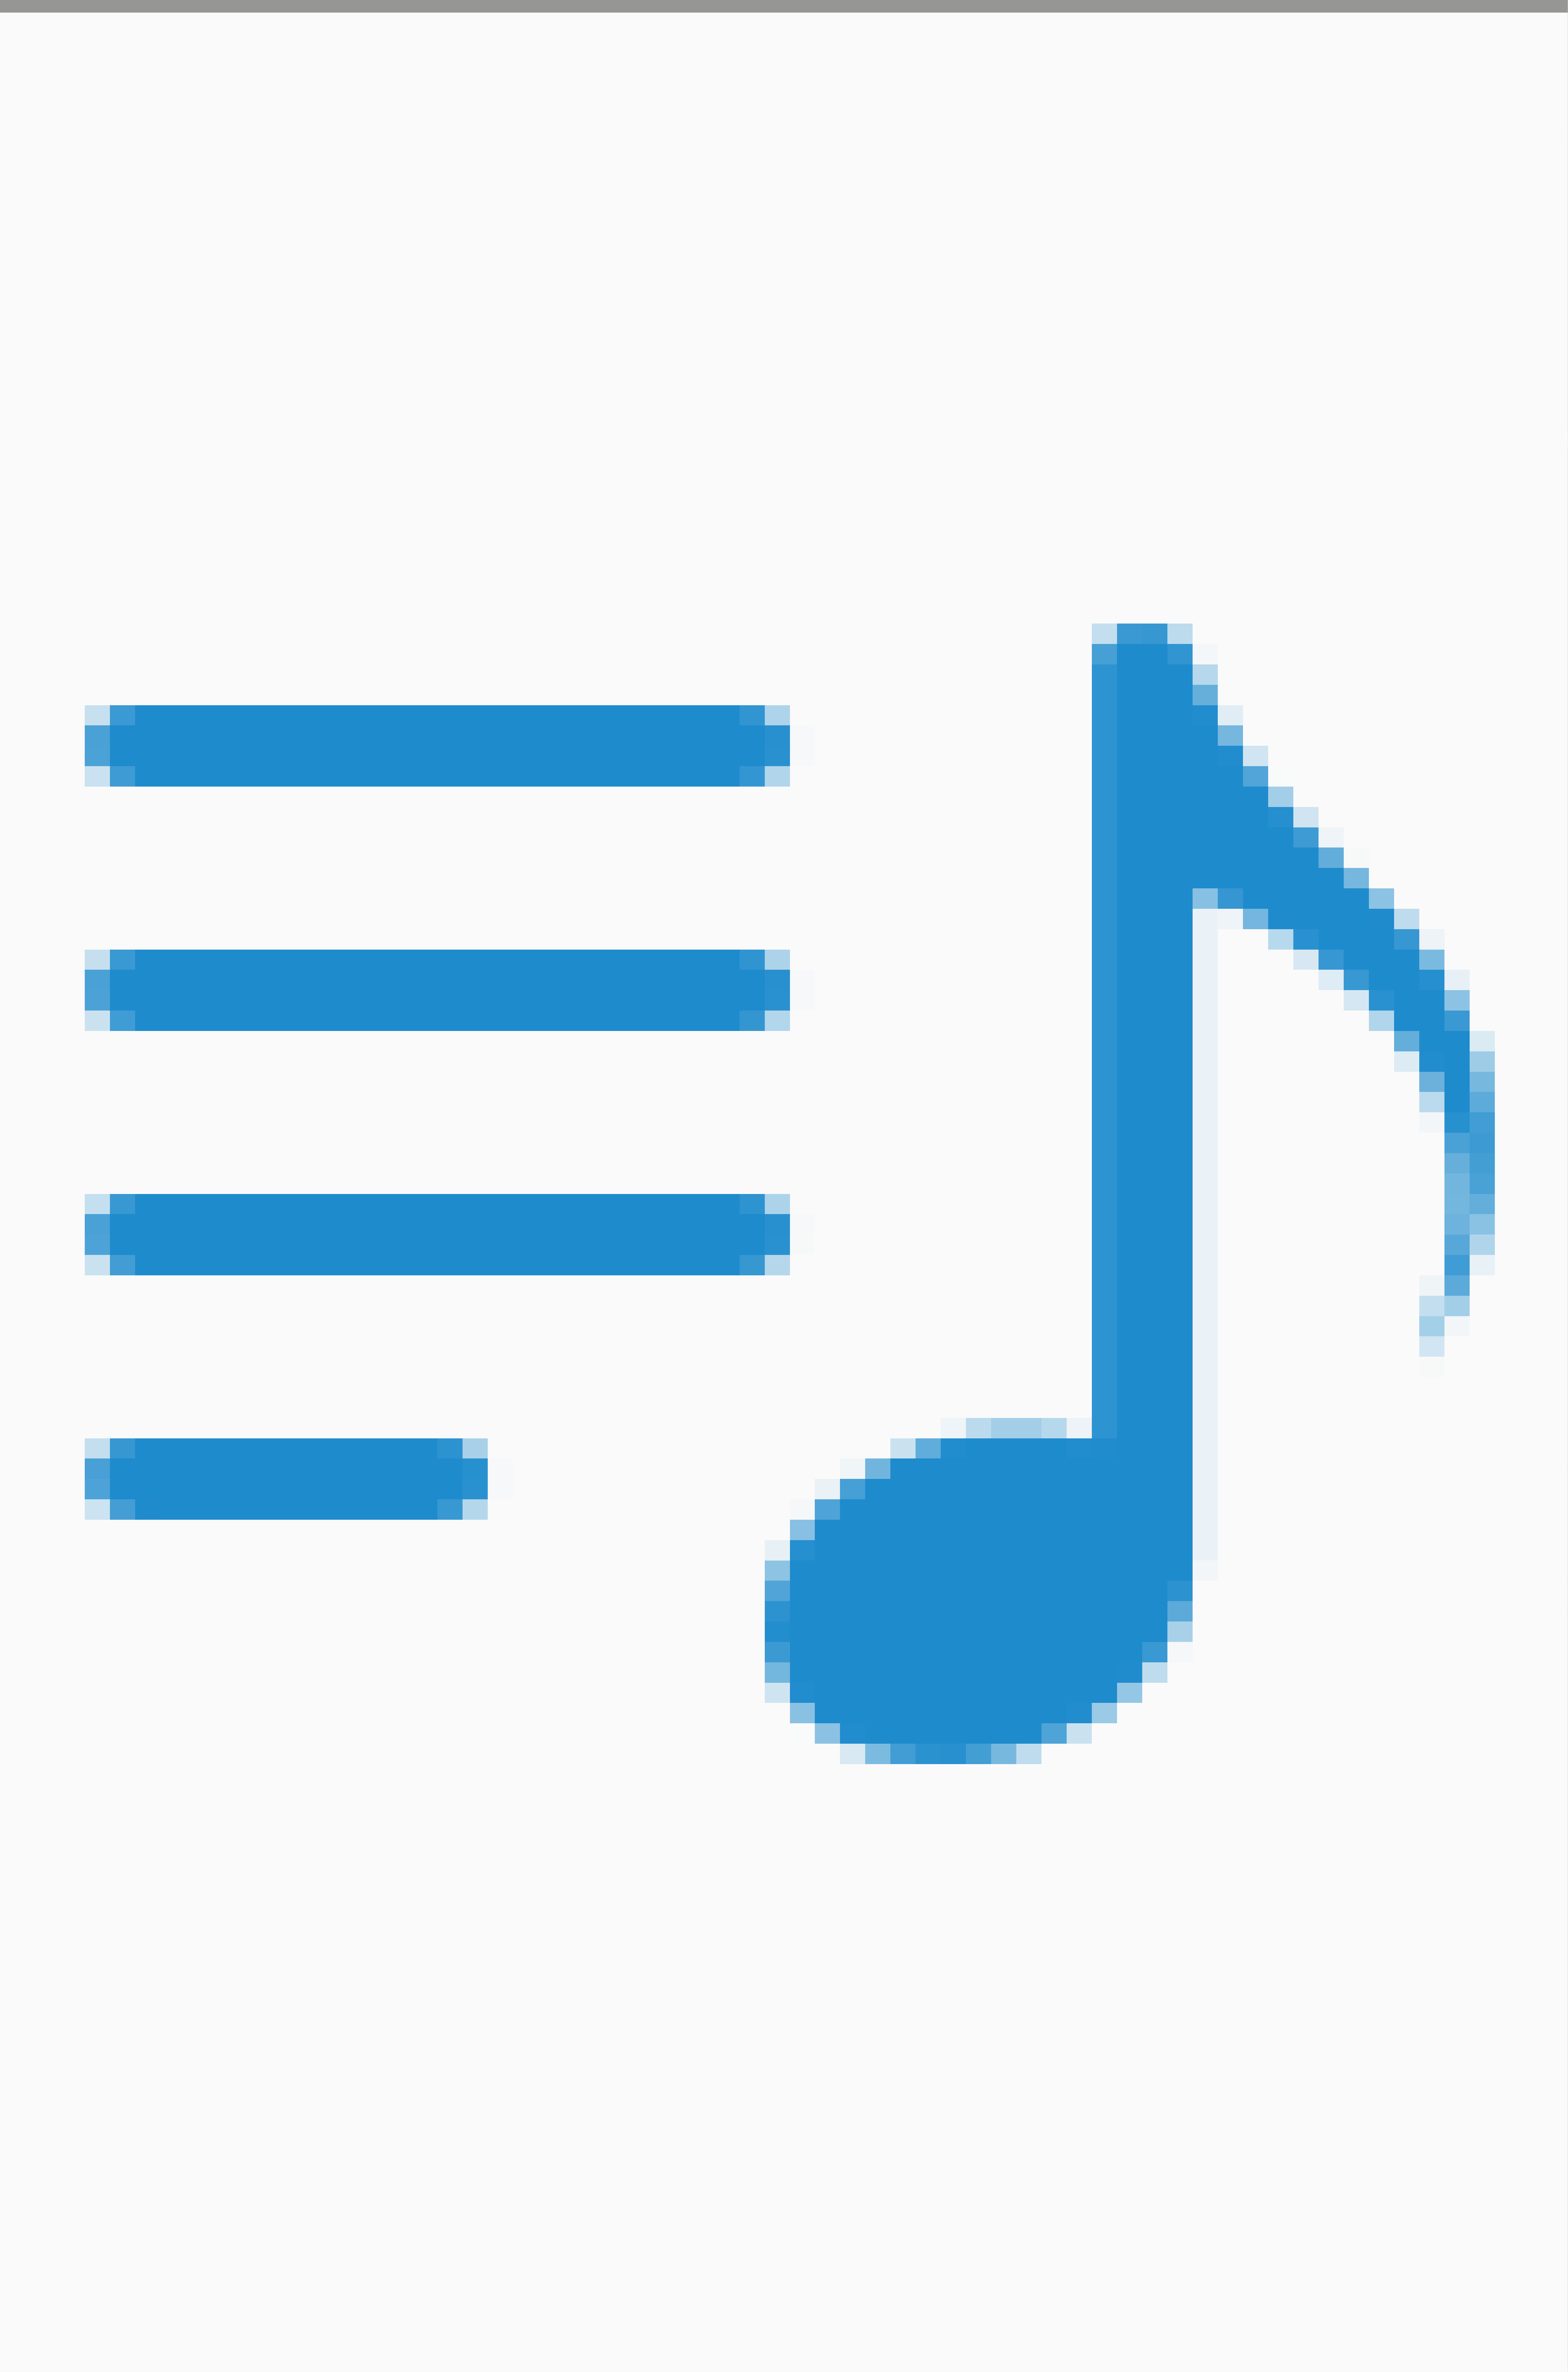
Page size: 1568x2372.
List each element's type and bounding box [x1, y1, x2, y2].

text_box [0, 0, 1568, 2372]
